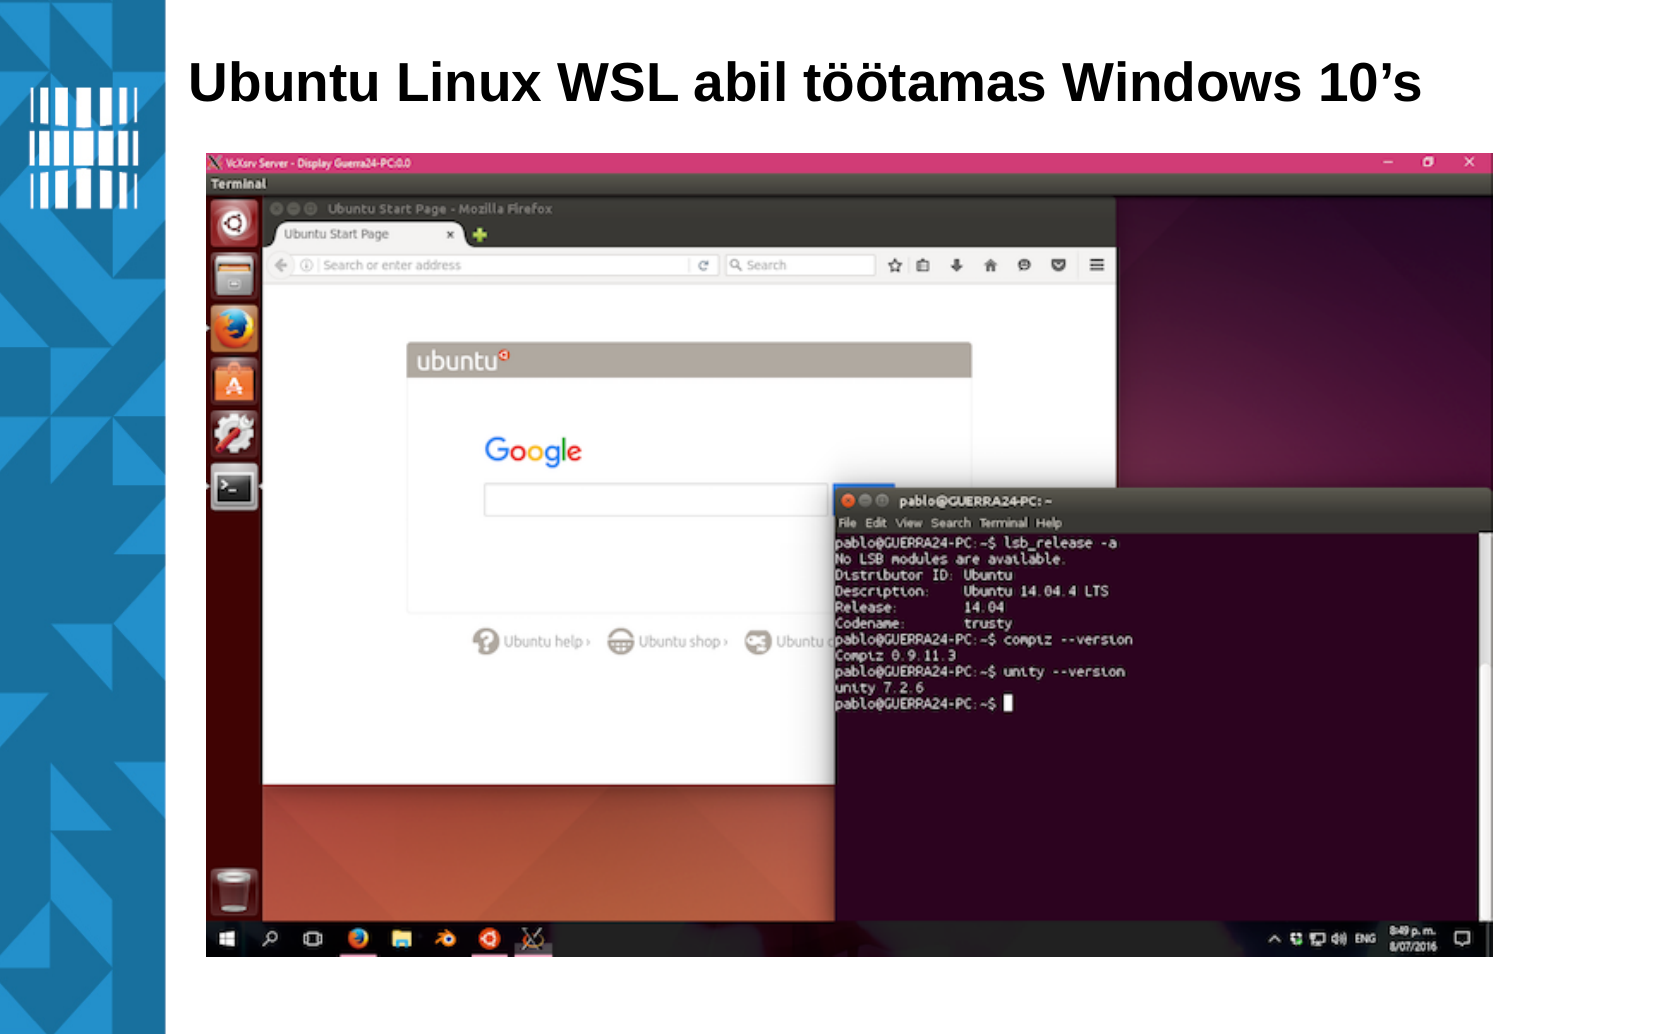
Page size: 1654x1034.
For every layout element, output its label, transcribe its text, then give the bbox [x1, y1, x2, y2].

picture [206, 153, 1493, 957]
title Ubuntu Linux WSL abil töötamas Windows 10’s [188, 35, 1477, 130]
